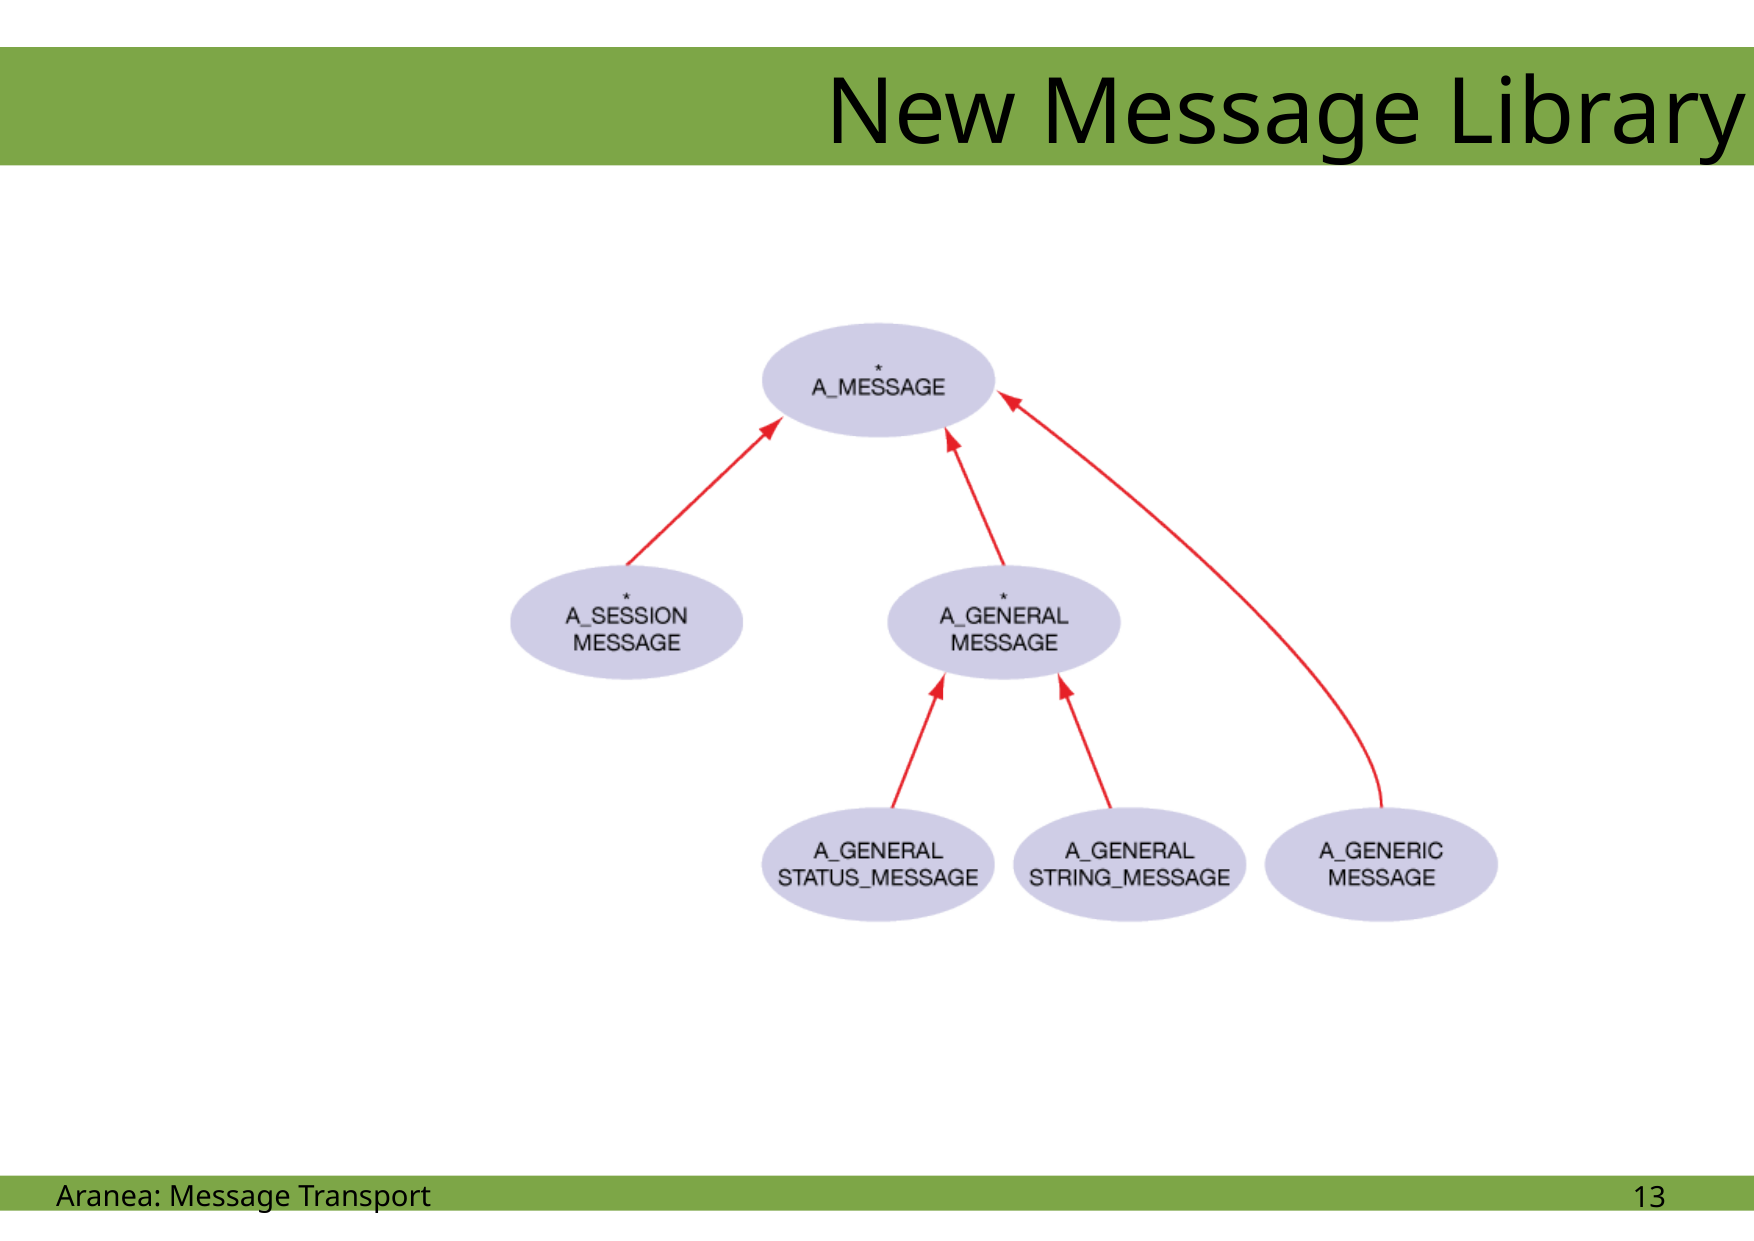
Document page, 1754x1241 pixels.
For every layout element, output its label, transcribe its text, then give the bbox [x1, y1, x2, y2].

title New Message Library [0, 54, 1748, 162]
picture [254, 152, 1505, 1090]
